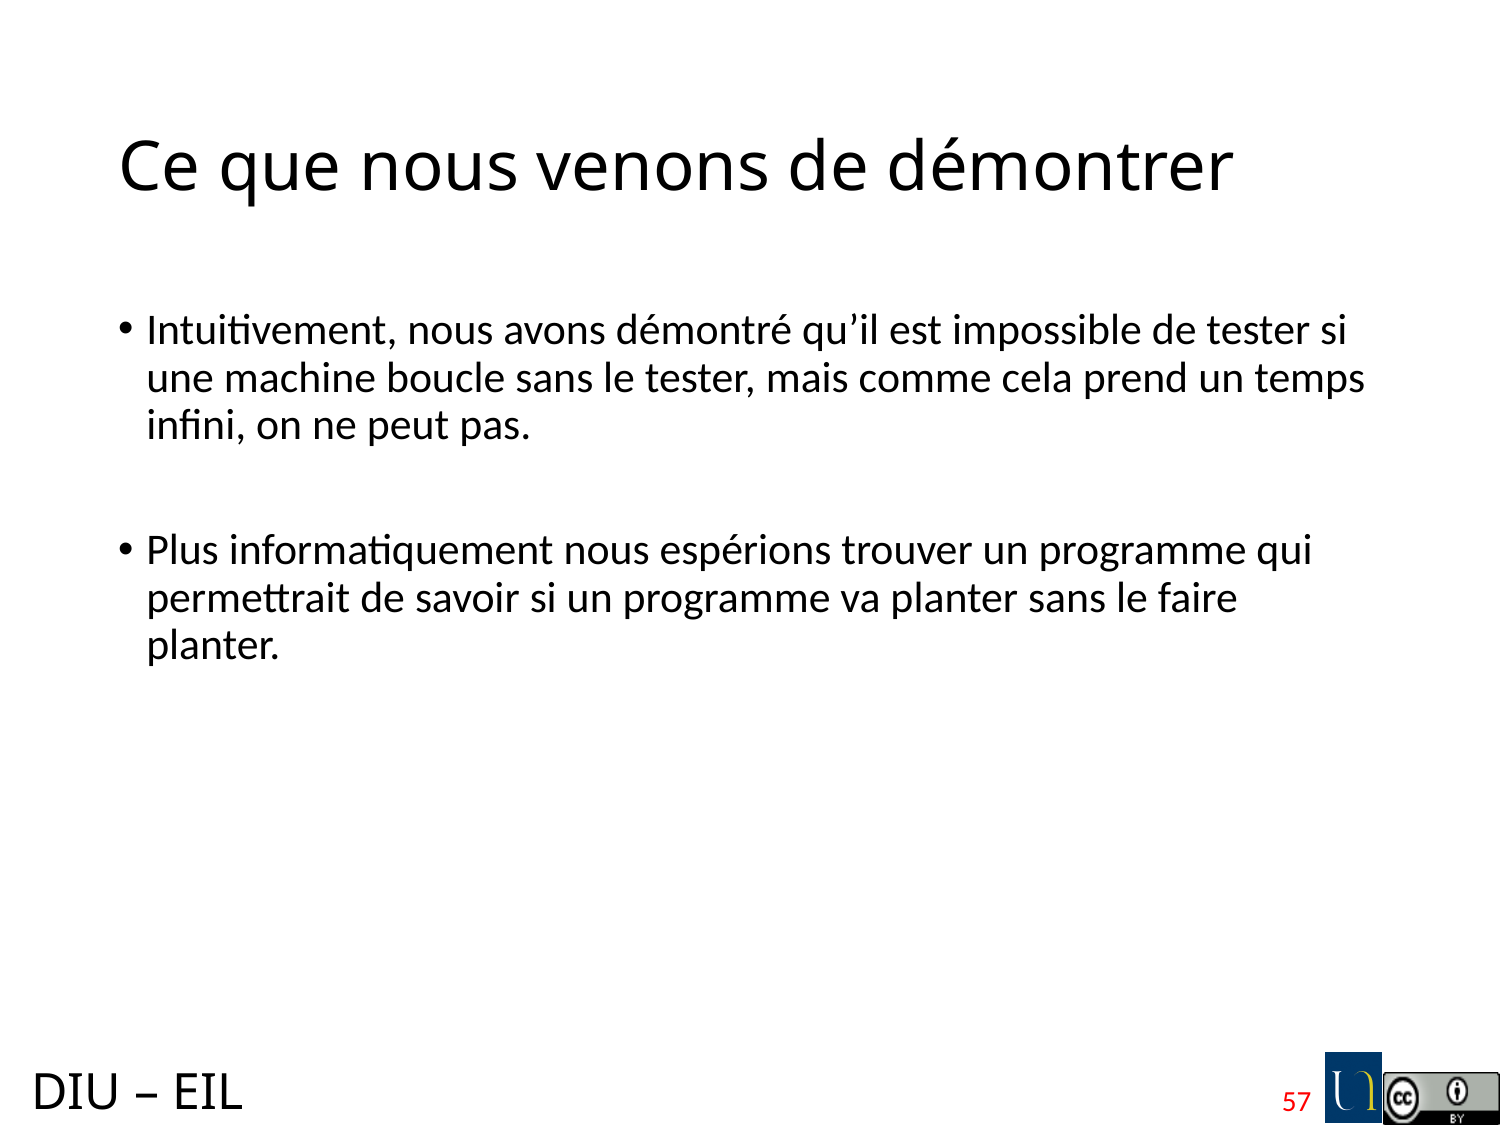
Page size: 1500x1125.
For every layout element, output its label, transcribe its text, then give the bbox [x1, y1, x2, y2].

list Intuitivement, nous avons démontré qu’il est impossible de tester si une machine boucle sans le tester, mais comme cela prend un temps infini, on ne peut pas. Plus informatiquement nous espérions trouver un programme qui permettrait de savoir si un programme va planter sans le faire planter. [103, 299, 1397, 1014]
picture [1325, 1052, 1382, 1123]
title Ce que nous venons de démontrer [103, 59, 1397, 278]
picture [1383, 1072, 1500, 1125]
slide_number <numéro> [1240, 1070, 1327, 1125]
